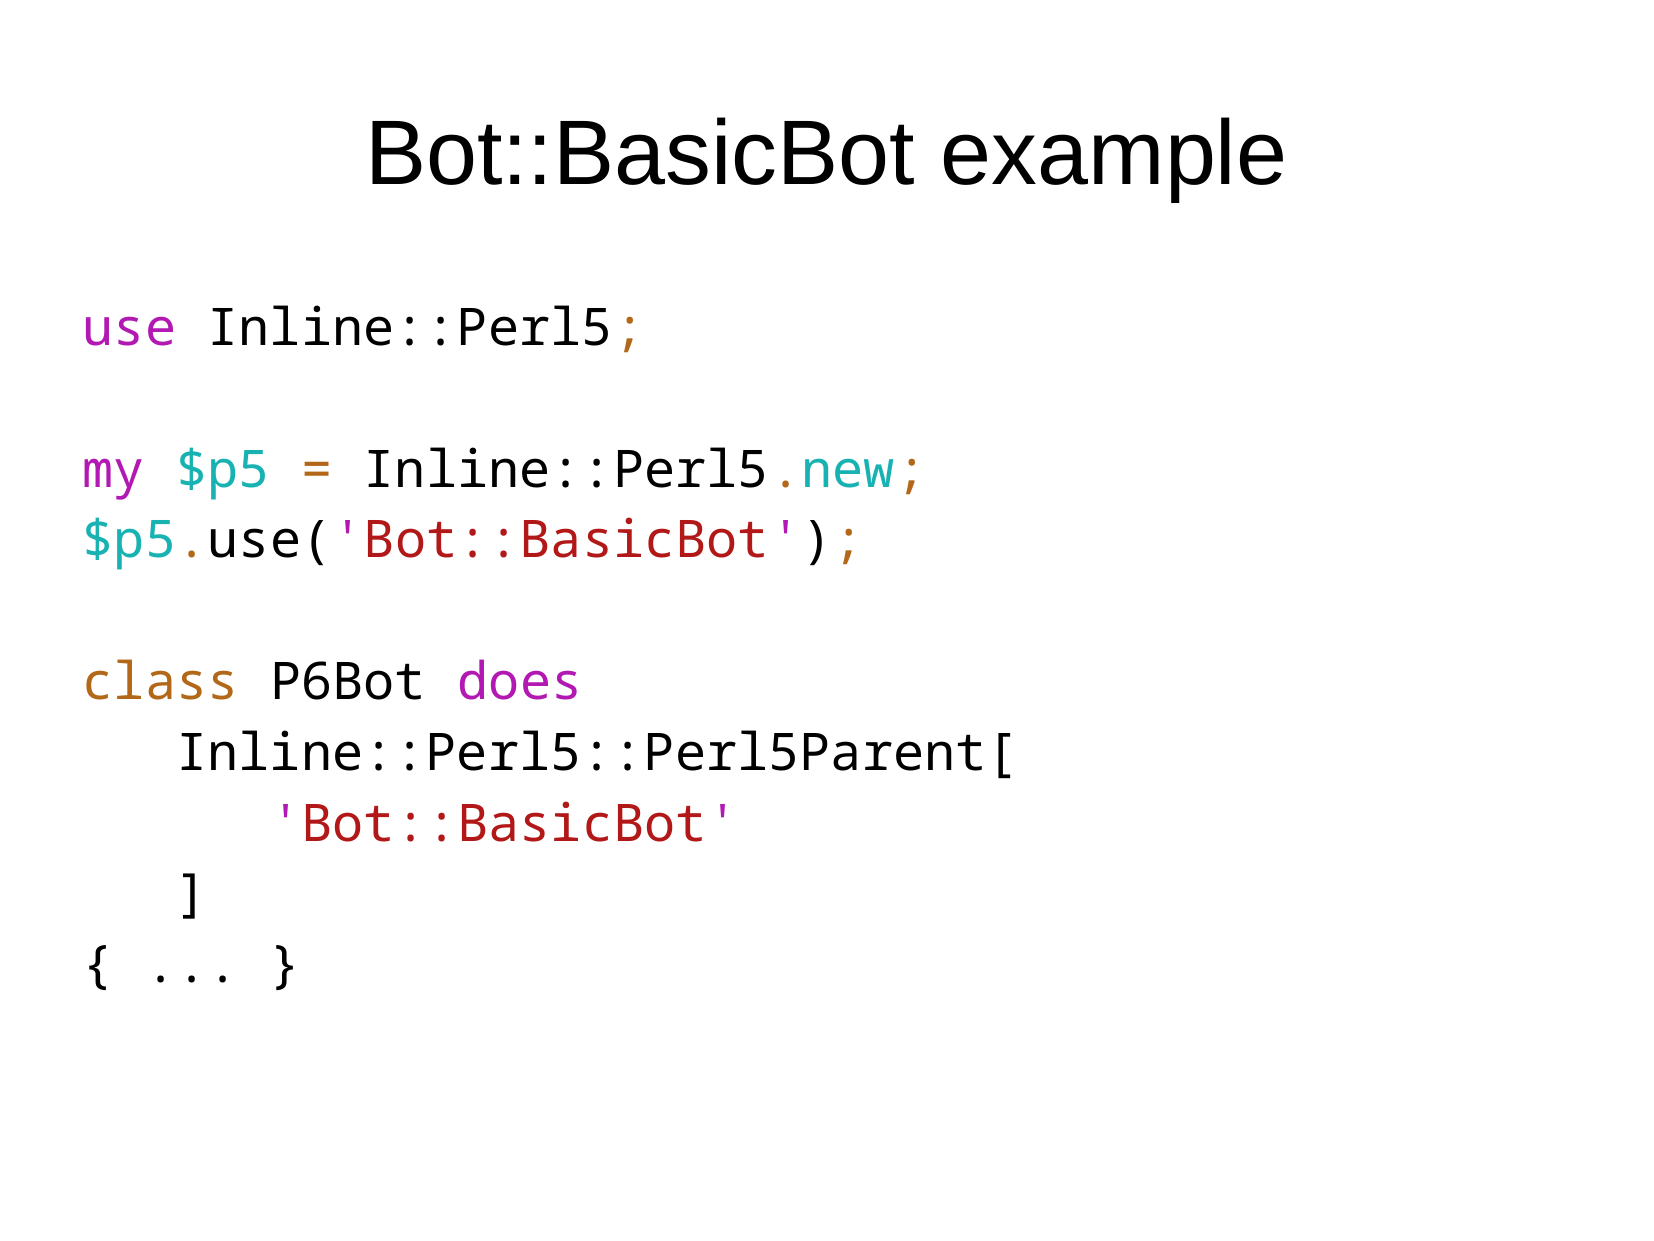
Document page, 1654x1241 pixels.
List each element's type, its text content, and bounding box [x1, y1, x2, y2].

list use Inline::Perl5; my $p5 = Inline::Perl5.new; $p5.use('Bot::BasicBot'); class P6Bot does Inline::Perl5::Perl5Parent[ 'Bot::BasicBot' ] { ... } [82, 290, 1571, 1010]
title Bot::BasicBot example [82, 49, 1571, 257]
